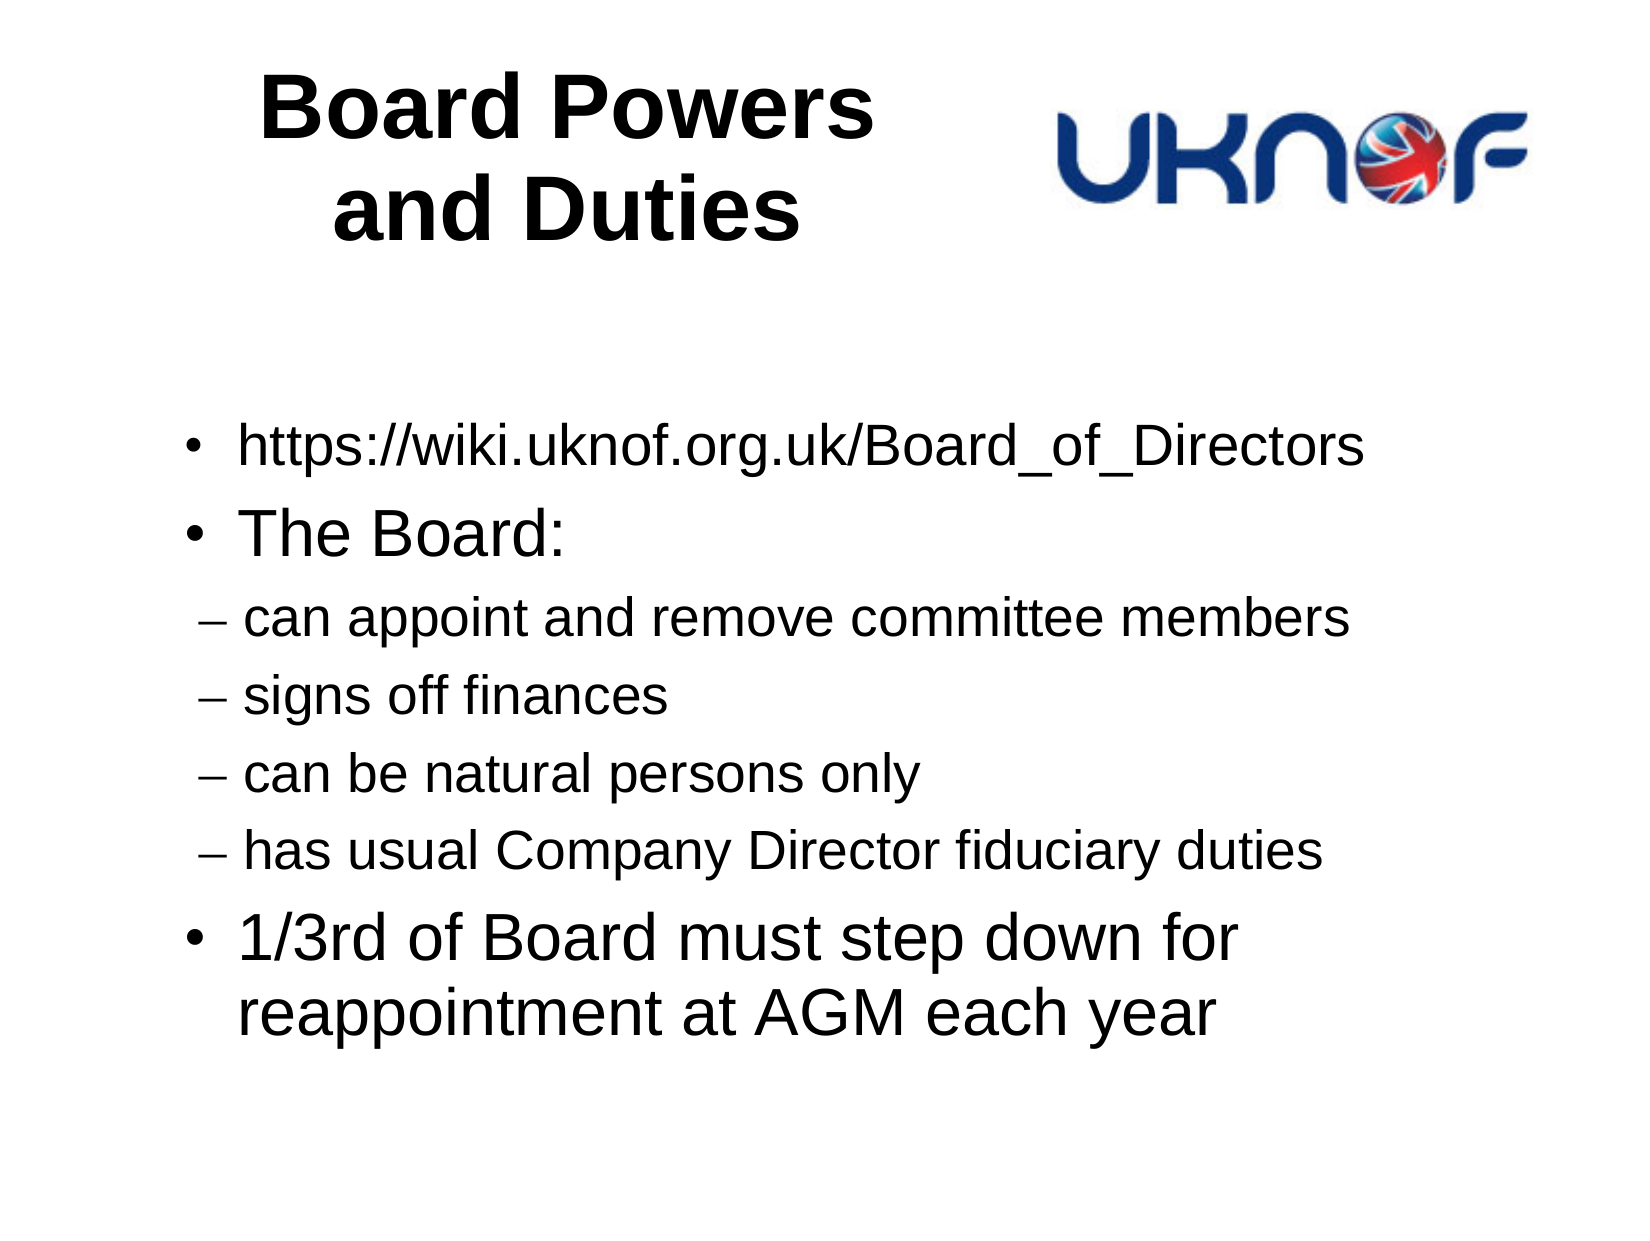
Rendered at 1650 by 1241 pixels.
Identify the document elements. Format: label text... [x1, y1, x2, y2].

title Board Powers and Duties [123, 37, 1013, 279]
picture [1050, 93, 1536, 225]
list https://wiki.uknof.org.uk/Board_of_Directors The Board: can appoint and remove committee members signs off finances can be natural persons only has usual Company Director fiduciary duties 1/3rd of Board must step down for reappointment at AGM each year [123, 412, 1524, 1167]
